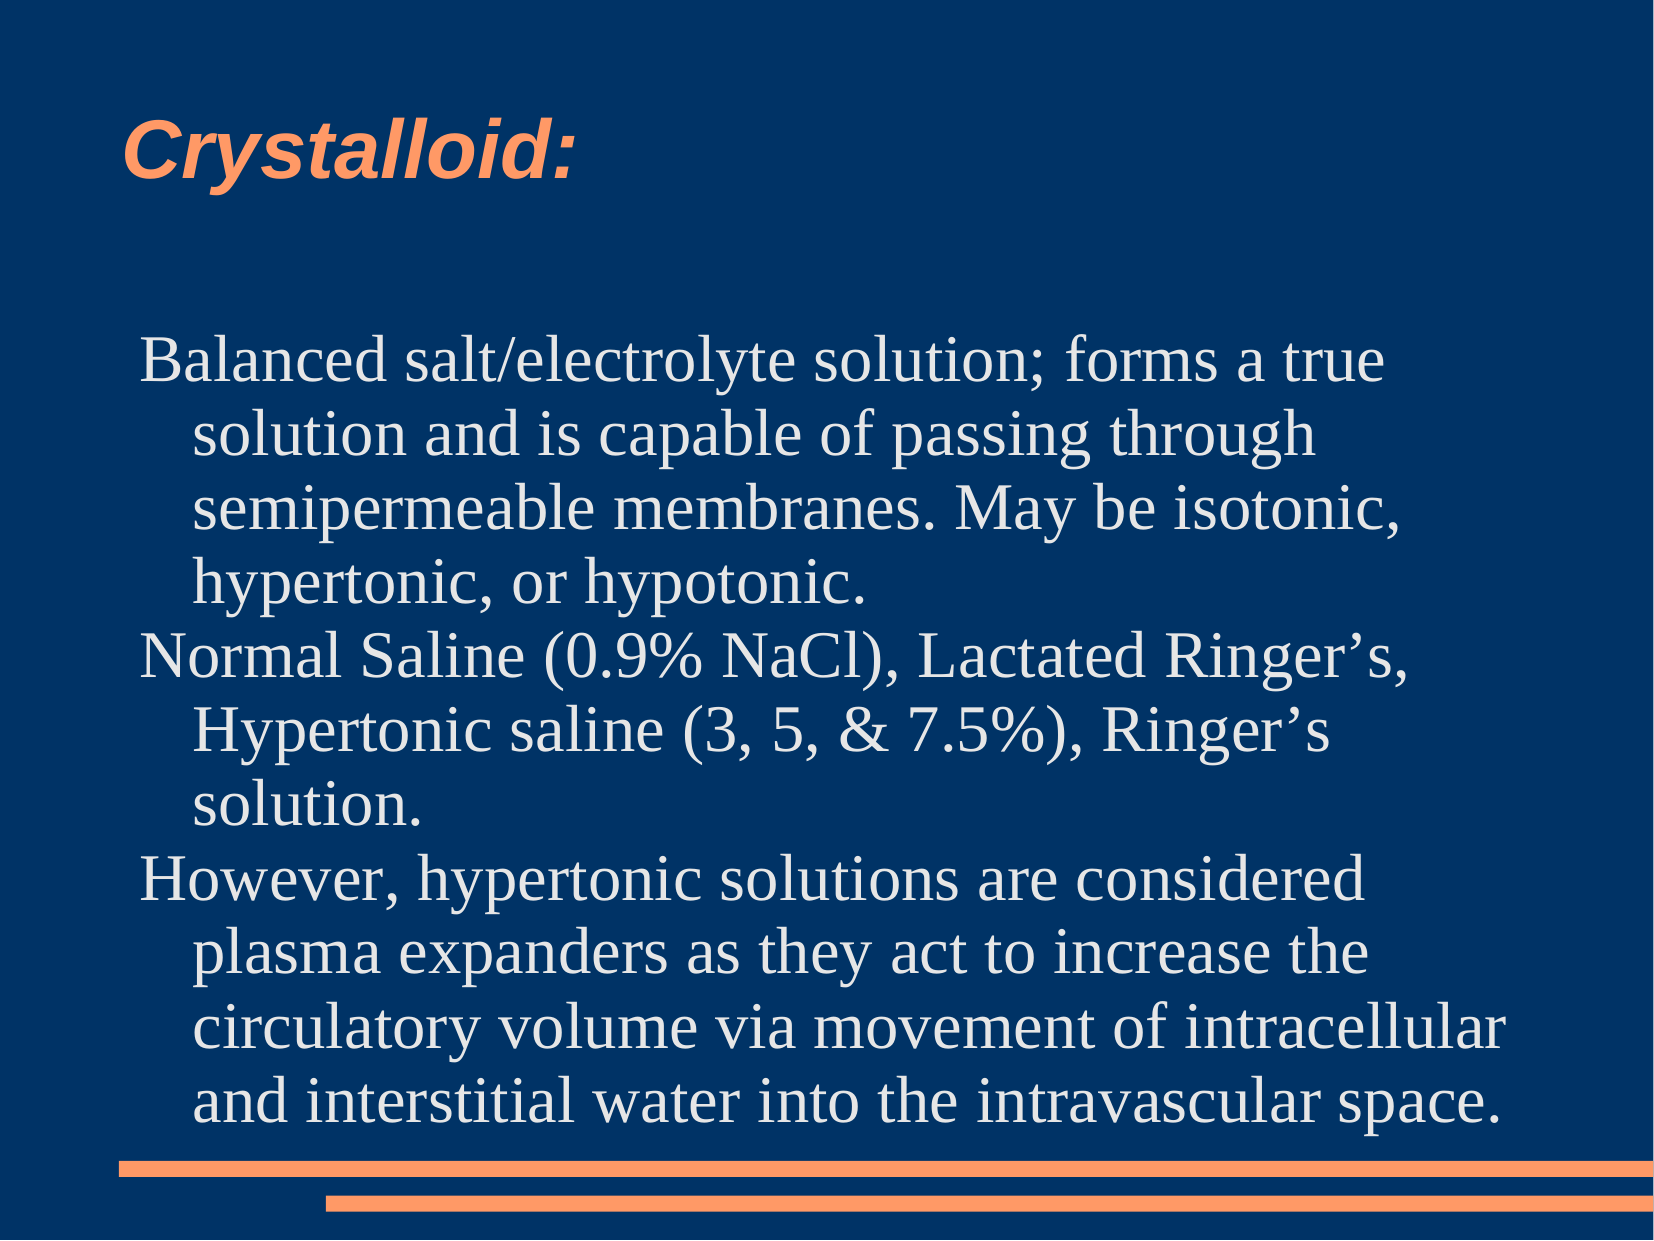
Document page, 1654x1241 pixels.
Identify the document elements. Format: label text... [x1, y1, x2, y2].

list Balanced salt/electrolyte solution; forms a true solution and is capable of passing through semipermeable membranes. May be isotonic, hypertonic, or hypotonic. Normal Saline (0.9% NaCl), Lactated Ringer’s, Hypertonic saline (3, 5, & 7.5%), Ringer’s solution. However, hypertonic solutions are considered plasma expanders as they act to increase the circulatory volume via movement of intracellular and interstitial water into the intravascular space. [121, 322, 1561, 1137]
title Crystalloid: [121, 46, 1534, 254]
